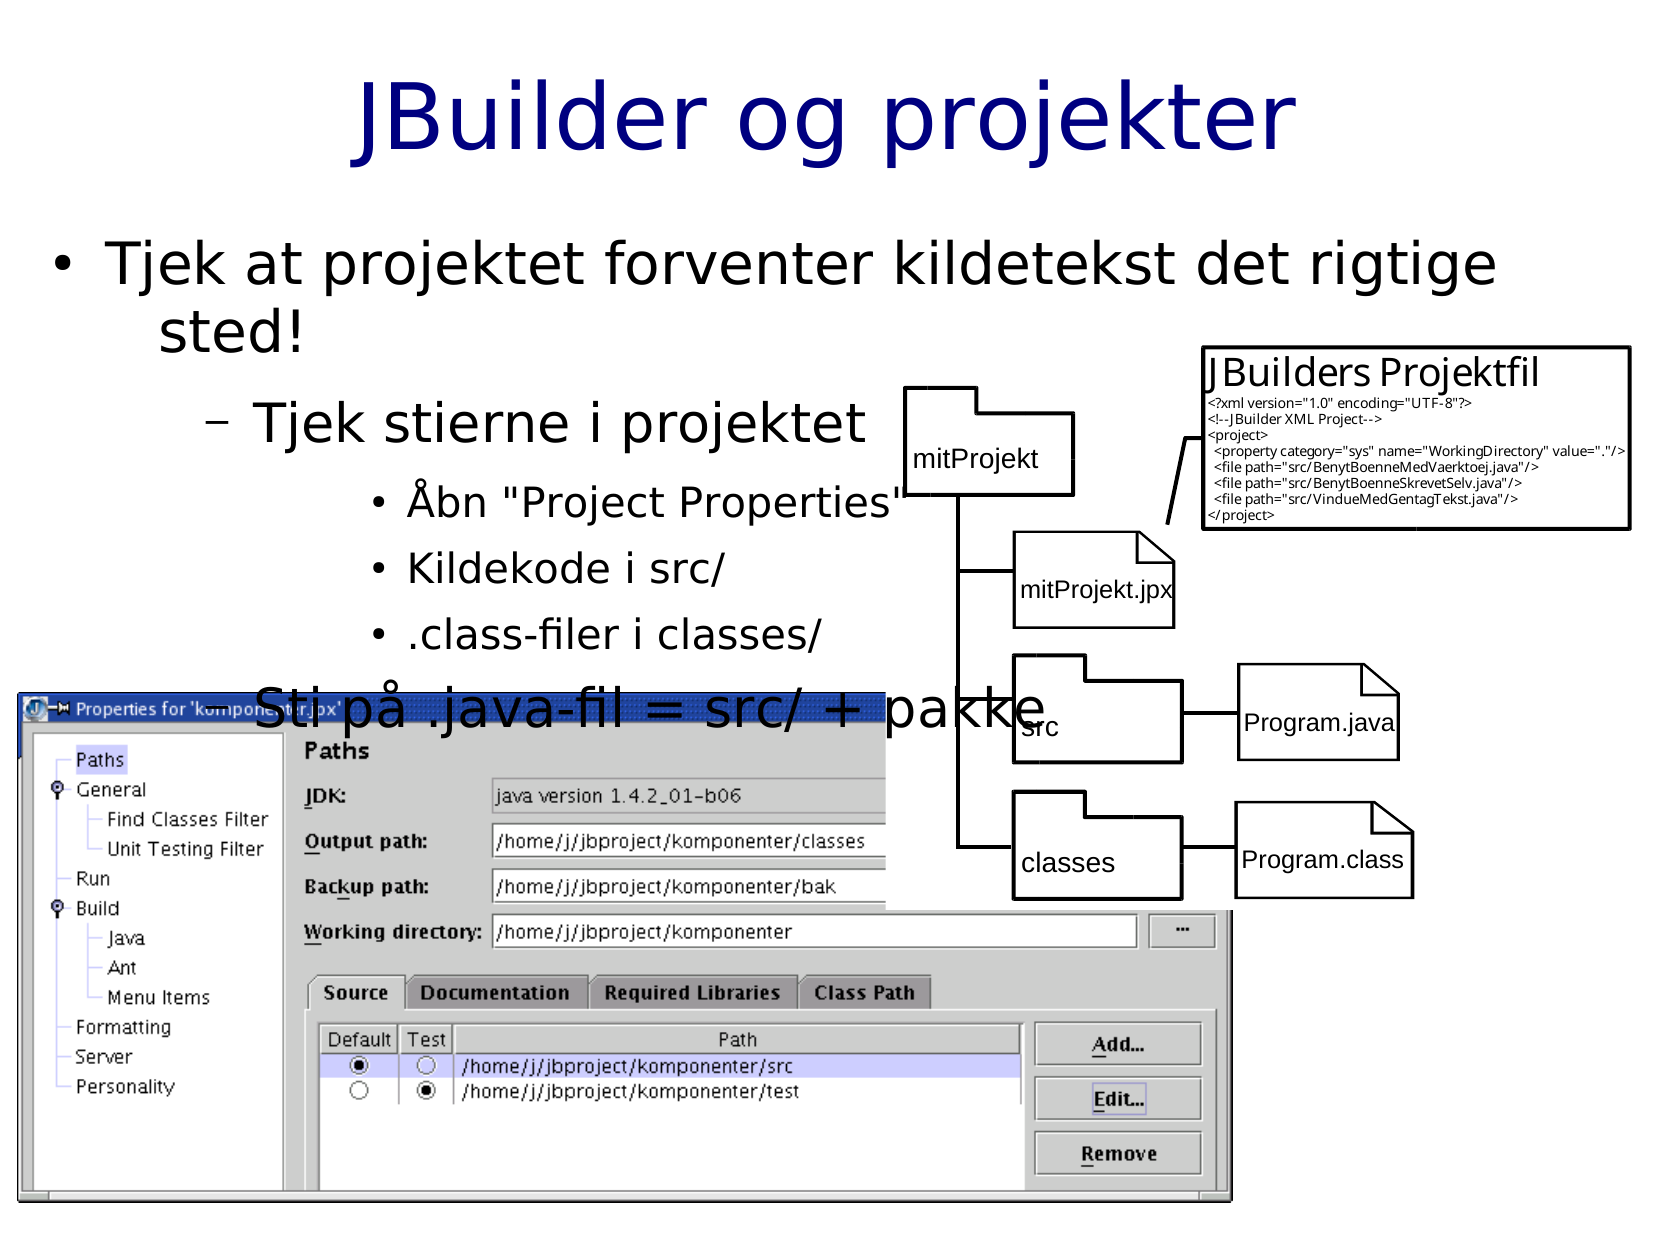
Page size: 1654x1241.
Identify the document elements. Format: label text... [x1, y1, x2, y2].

list Tjek at projektet forventer kildetekst det rigtige sted! Tjek stierne i projektet Åbn "Project Properties" Kildekode i src/ .class-filer i classes/ Sti på .java-fil = src/ + pakke [16, 230, 1654, 1183]
picture [17, 1183, 1233, 1203]
title JBuilder og projekter [105, 14, 1549, 222]
